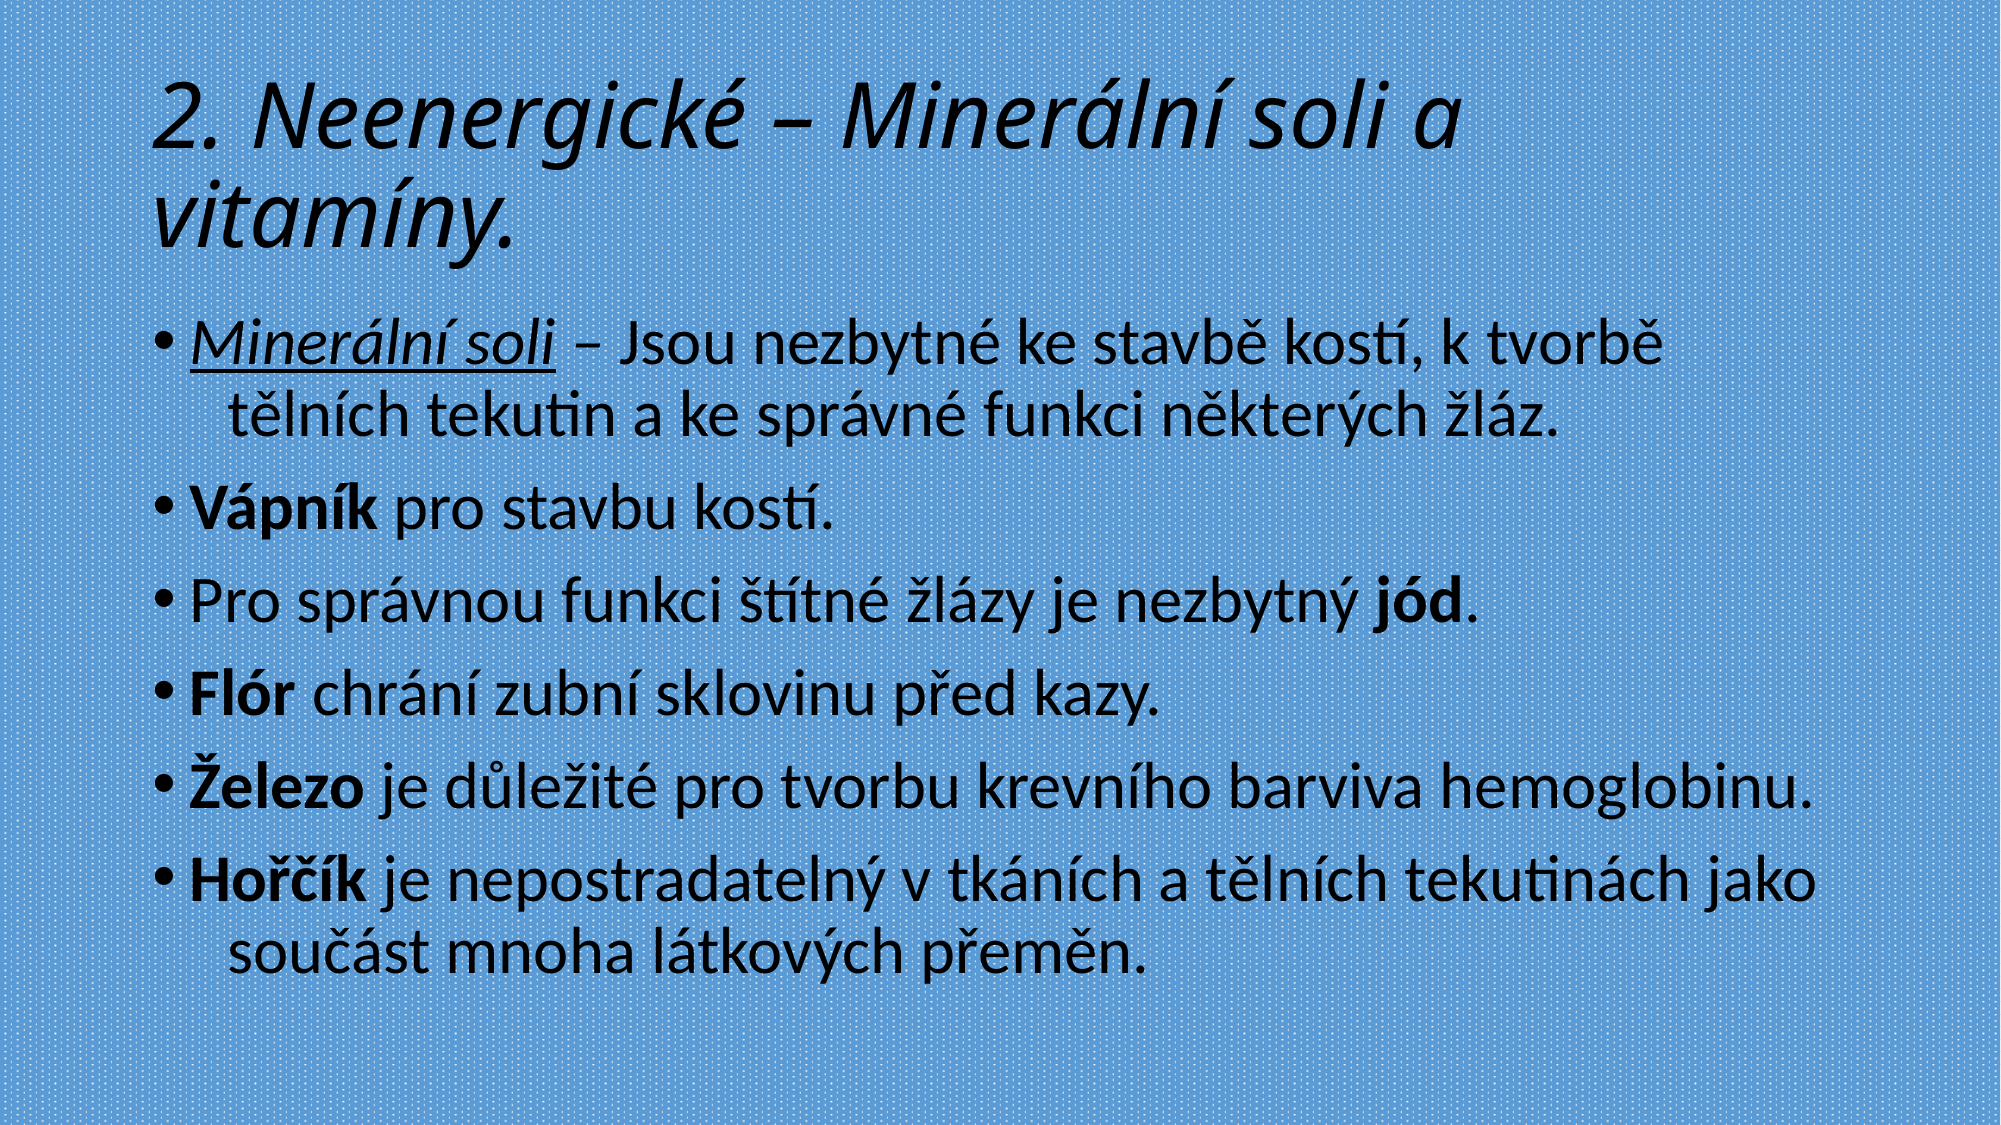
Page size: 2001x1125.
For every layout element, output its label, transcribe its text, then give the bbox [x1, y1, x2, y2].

title 2. Neenergické – Minerální soli a vitamíny. [137, 59, 1863, 278]
list Minerální soli – Jsou nezbytné ke stavbě kostí, k tvorbě tělních tekutin a ke správné funkci některých žláz. Vápník pro stavbu kostí. Pro správnou funkci štítné žlázy je nezbytný jód. Flór chrání zubní sklovinu před kazy. Železo je důležité pro tvorbu krevního barviva hemoglobinu. Hořčík je nepostradatelný v tkáních a tělních tekutinách jako součást mnoha látkových přeměn. [137, 299, 1863, 1014]
